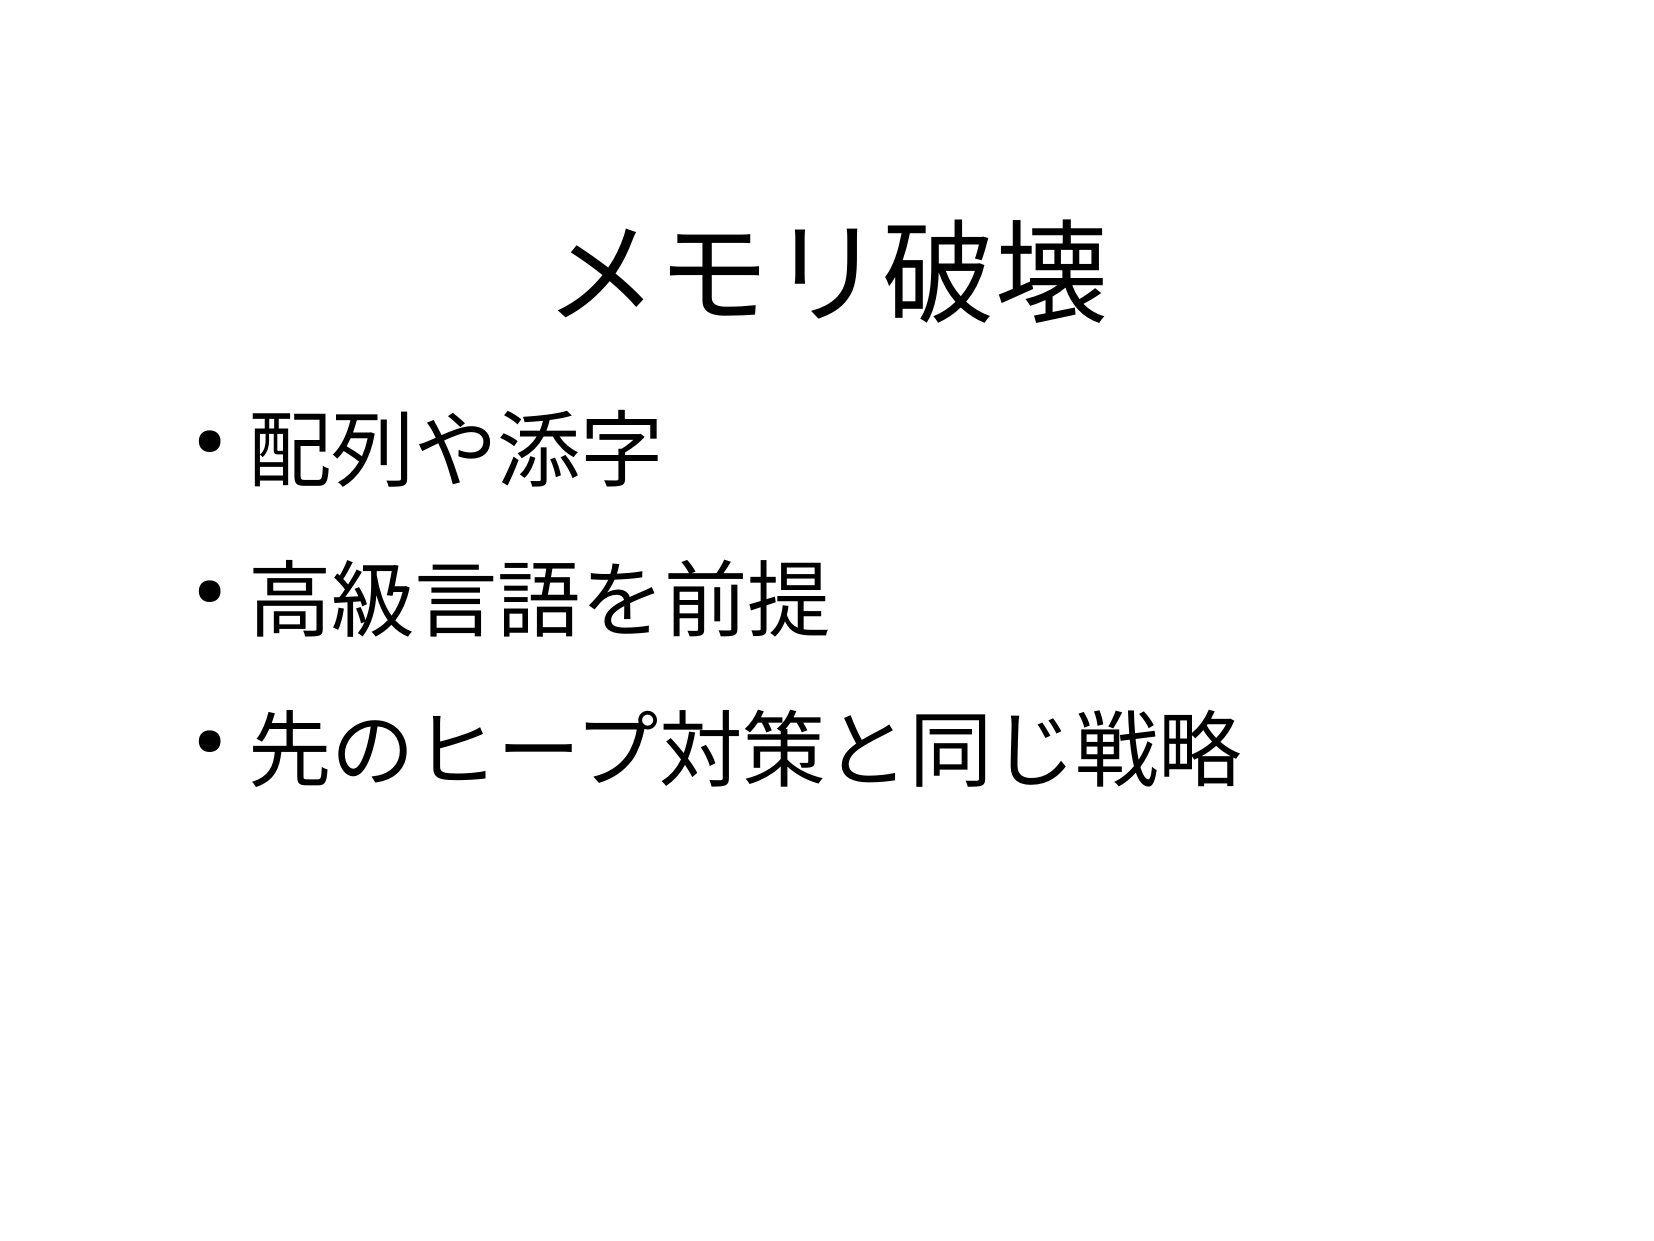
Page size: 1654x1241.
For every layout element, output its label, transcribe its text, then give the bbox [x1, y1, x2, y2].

list 配列や添字 高級言語を前提 先のヒープ対策と同じ戦略 [177, 383, 1571, 1104]
title メモリ破壊 [82, 161, 1571, 369]
